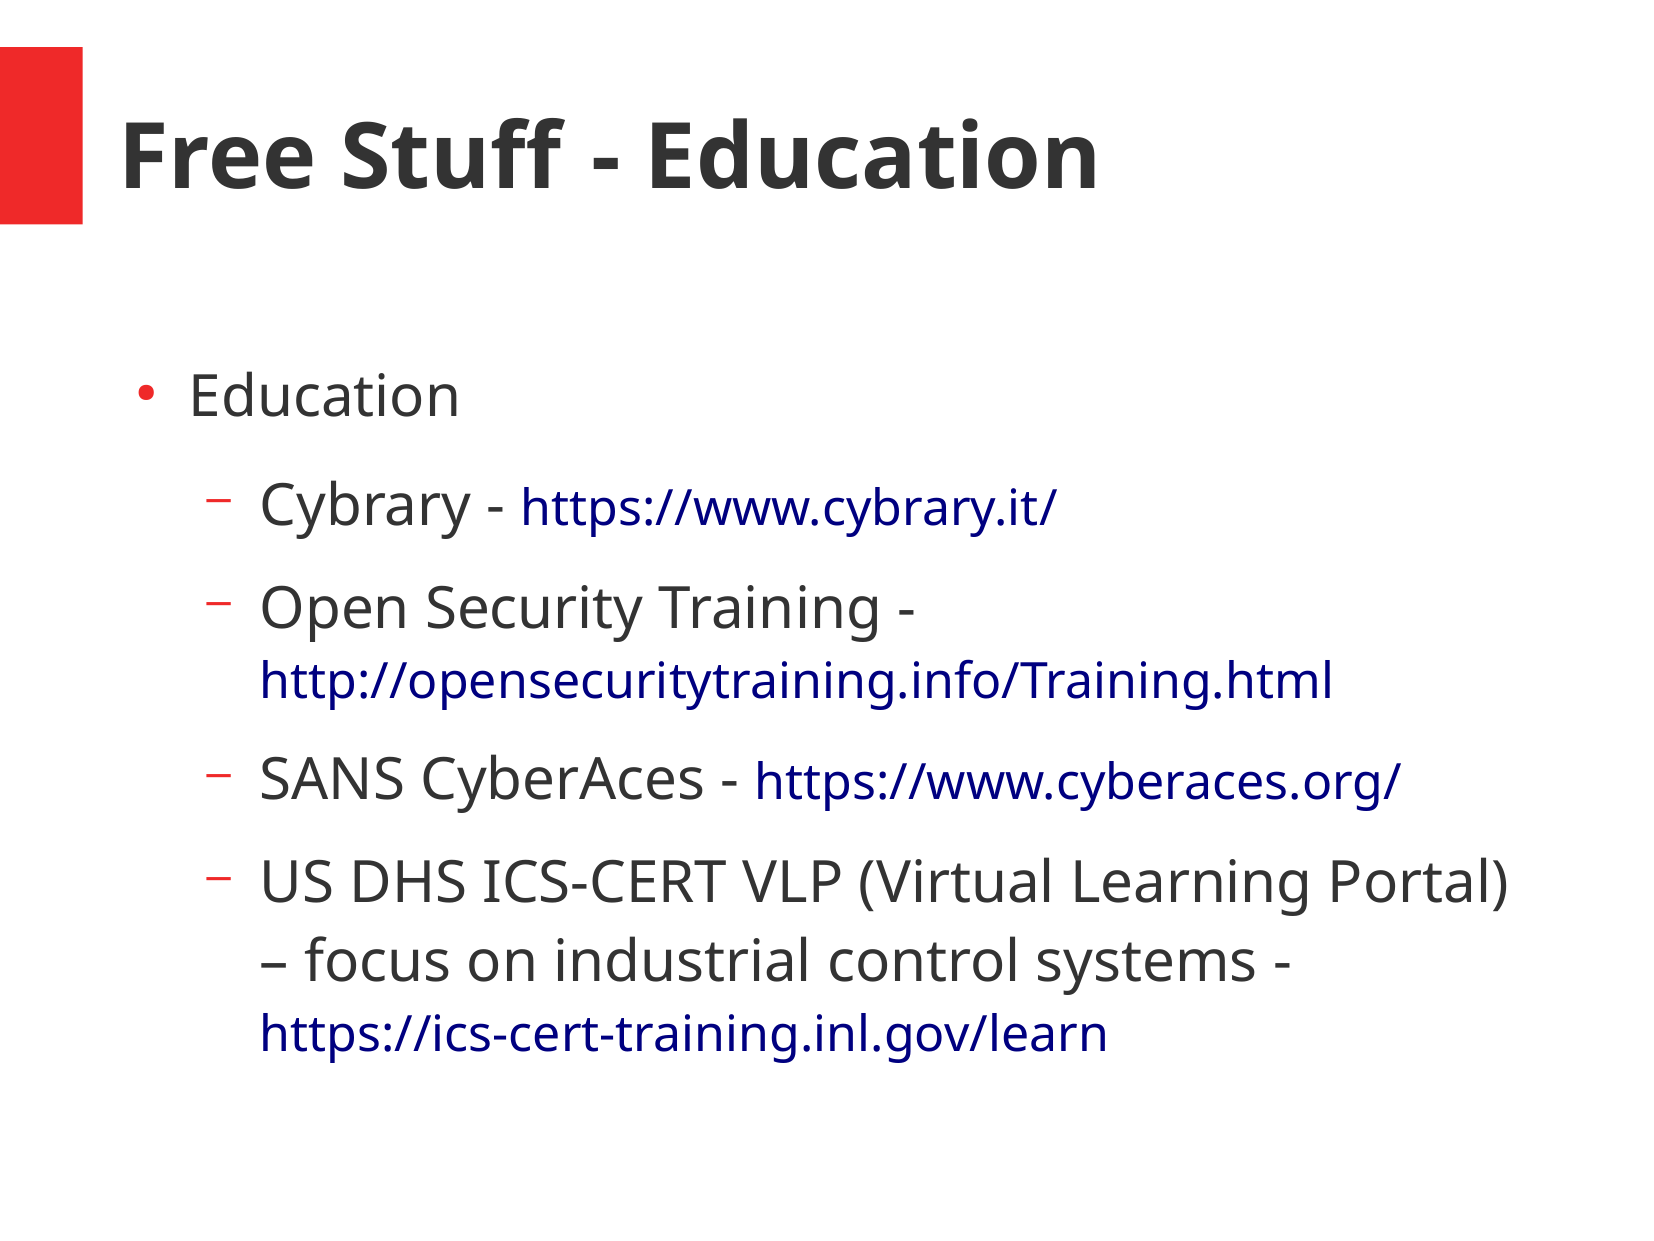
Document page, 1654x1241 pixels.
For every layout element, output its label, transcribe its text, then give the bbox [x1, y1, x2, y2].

title Free Stuff - Education [118, 49, 1571, 257]
list Education Cybrary - https://www.cybrary.it/ Open Security Training - http://opensecuritytraining.info/Training.html SANS CyberAces - https://www.cyberaces.org/ US DHS ICS-CERT VLP (Virtual Learning Portal) – focus on industrial control systems - https://ics-cert-training.inl.gov/learn [118, 354, 1536, 1074]
